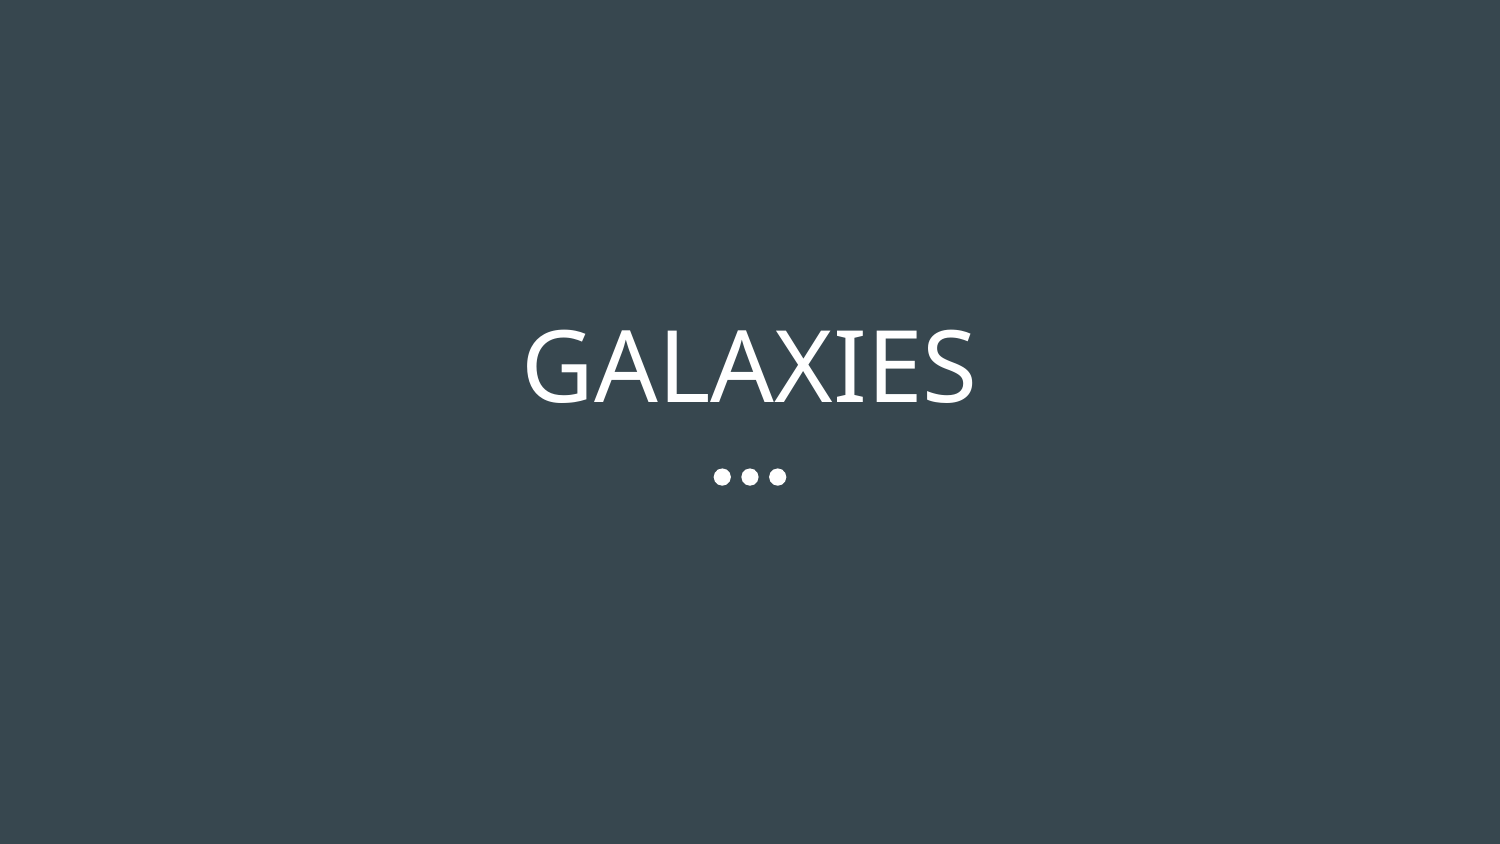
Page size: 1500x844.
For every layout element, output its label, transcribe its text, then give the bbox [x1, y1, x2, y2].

title GALAXIES [110, 162, 1390, 447]
